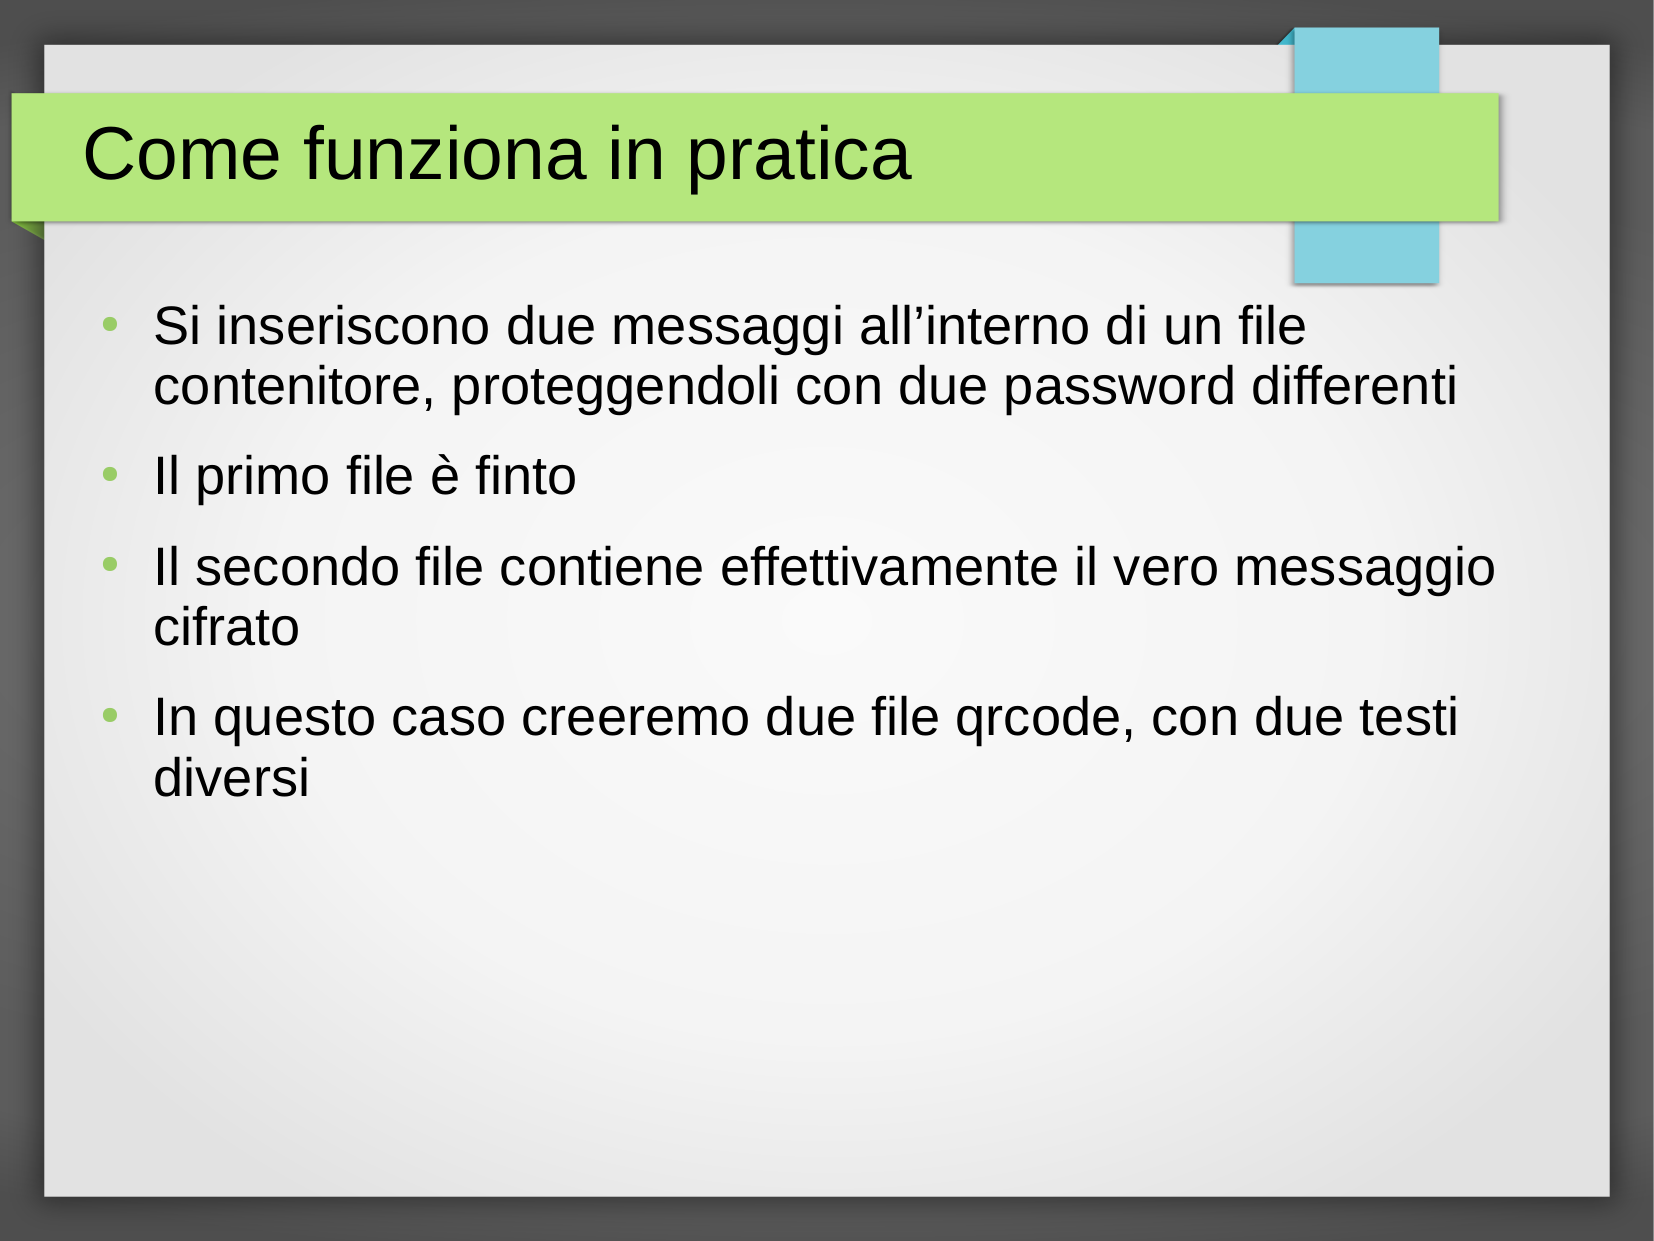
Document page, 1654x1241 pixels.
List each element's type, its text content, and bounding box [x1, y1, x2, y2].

list Si inseriscono due messaggi all’interno di un file contenitore, proteggendoli con due password differenti Il primo file è finto Il secondo file contiene effettivamente il vero messaggio cifrato In questo caso creeremo due file qrcode, con due testi diversi [82, 295, 1571, 1015]
picture [0, 0, 1654, 1241]
title Come funziona in pratica [82, 94, 1264, 213]
